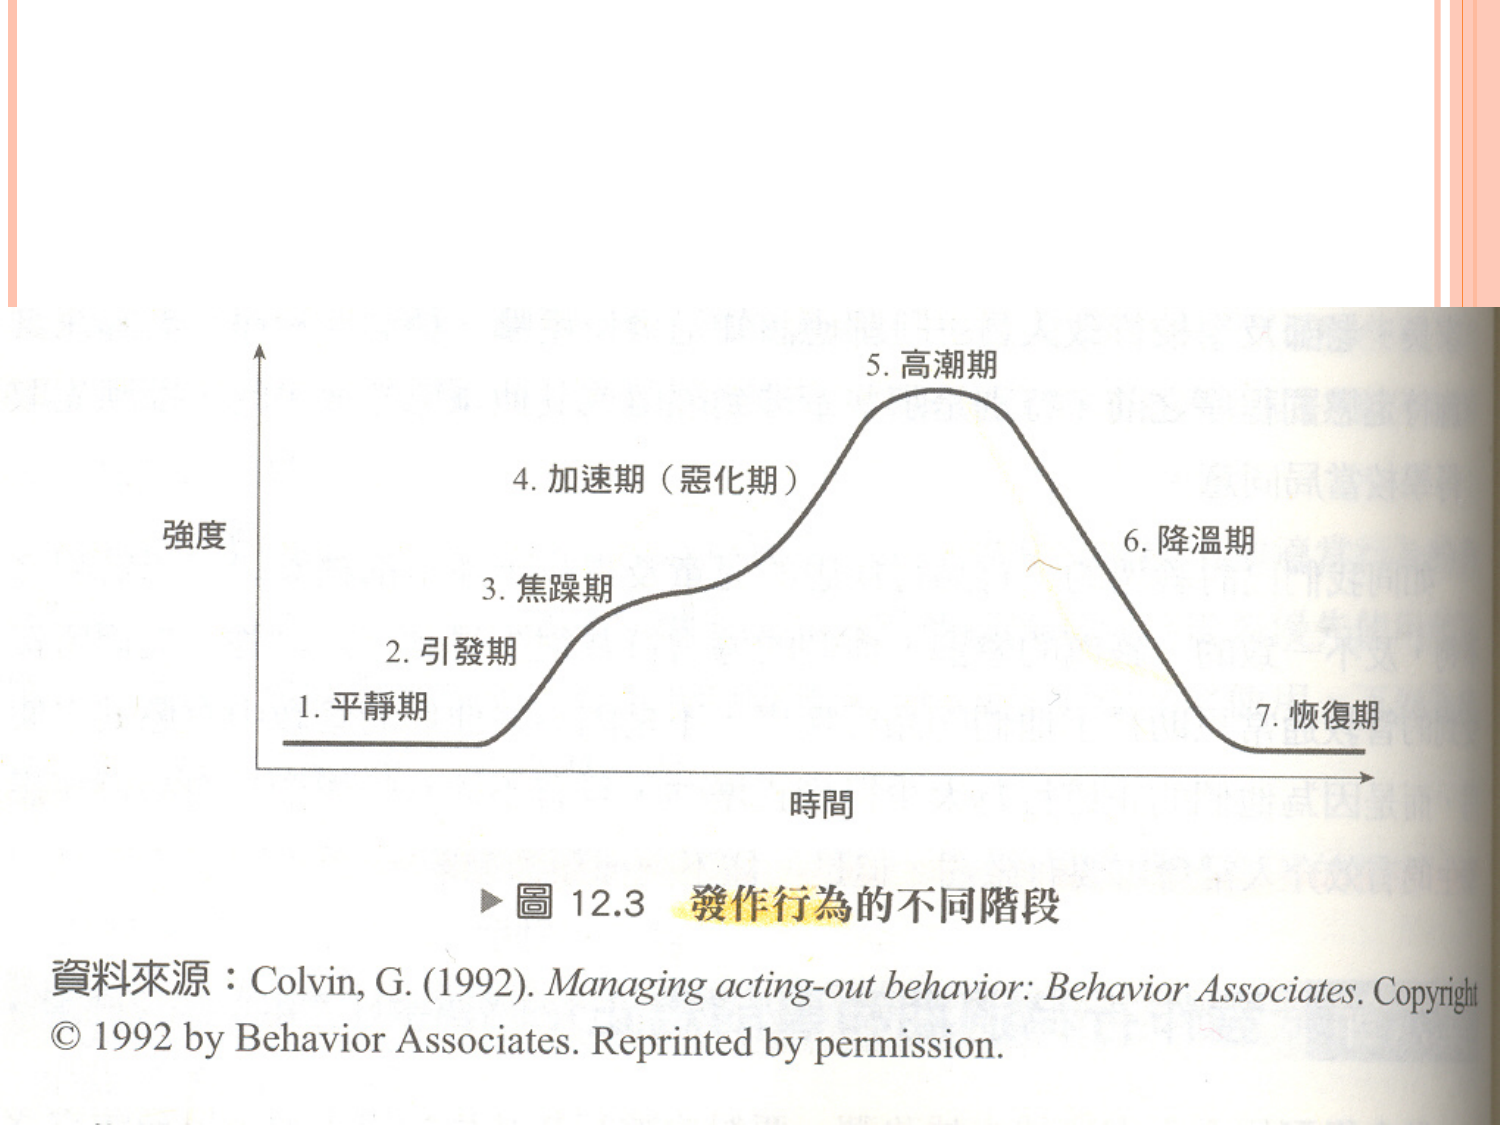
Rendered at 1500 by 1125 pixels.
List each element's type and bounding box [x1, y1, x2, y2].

picture [0, 307, 1500, 1125]
